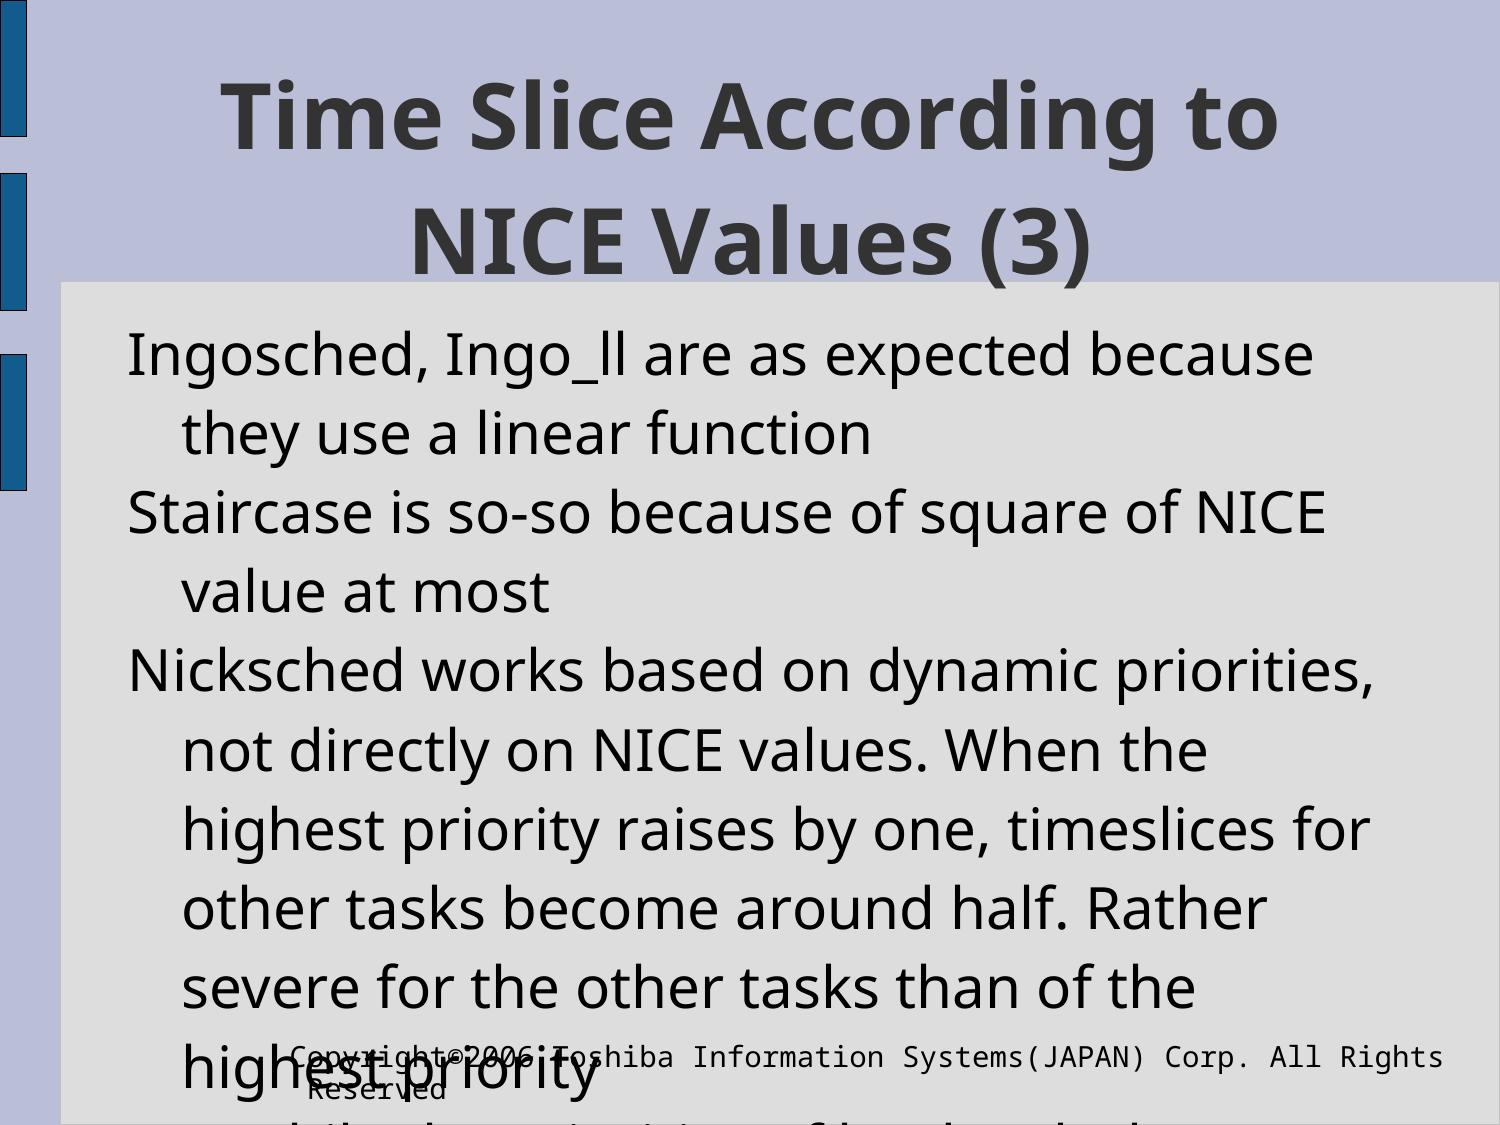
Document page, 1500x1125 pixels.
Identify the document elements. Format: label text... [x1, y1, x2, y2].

list Ingosched, Ingo_ll are as expected because they use a linear function Staircase is so-so because of square of NICE value at most Nicksched works based on dynamic priorities, not directly on NICE values. When the highest priority raises by one, timeslices for other tasks become around half. Rather severe for the other tasks than of the highest priority ->While the priorities of load tasks kept lowering, the measured task kept getting more, so the load tasks might hardly be able to run? [110, 312, 1392, 1022]
title Time Slice According to NICE Values (3) [110, 82, 1392, 271]
